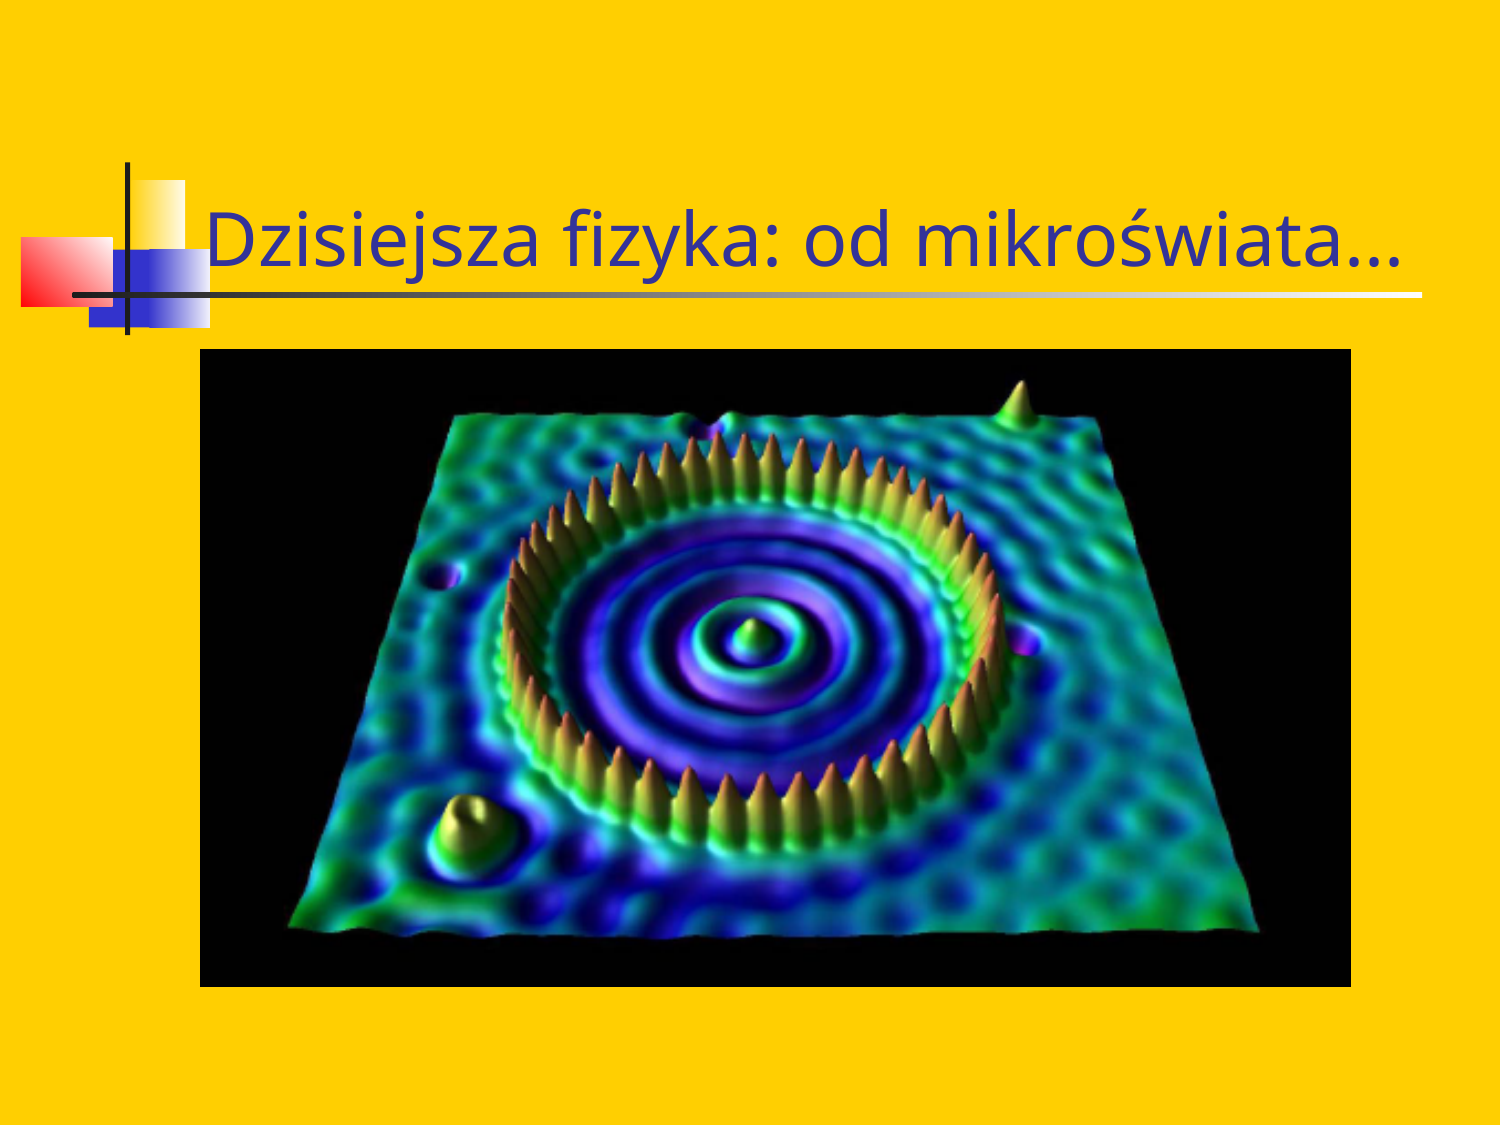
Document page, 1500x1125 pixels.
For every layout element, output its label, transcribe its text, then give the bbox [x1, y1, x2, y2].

picture [200, 349, 1351, 987]
title Dzisiejsza fizyka: od mikroświata... [188, 93, 1468, 289]
